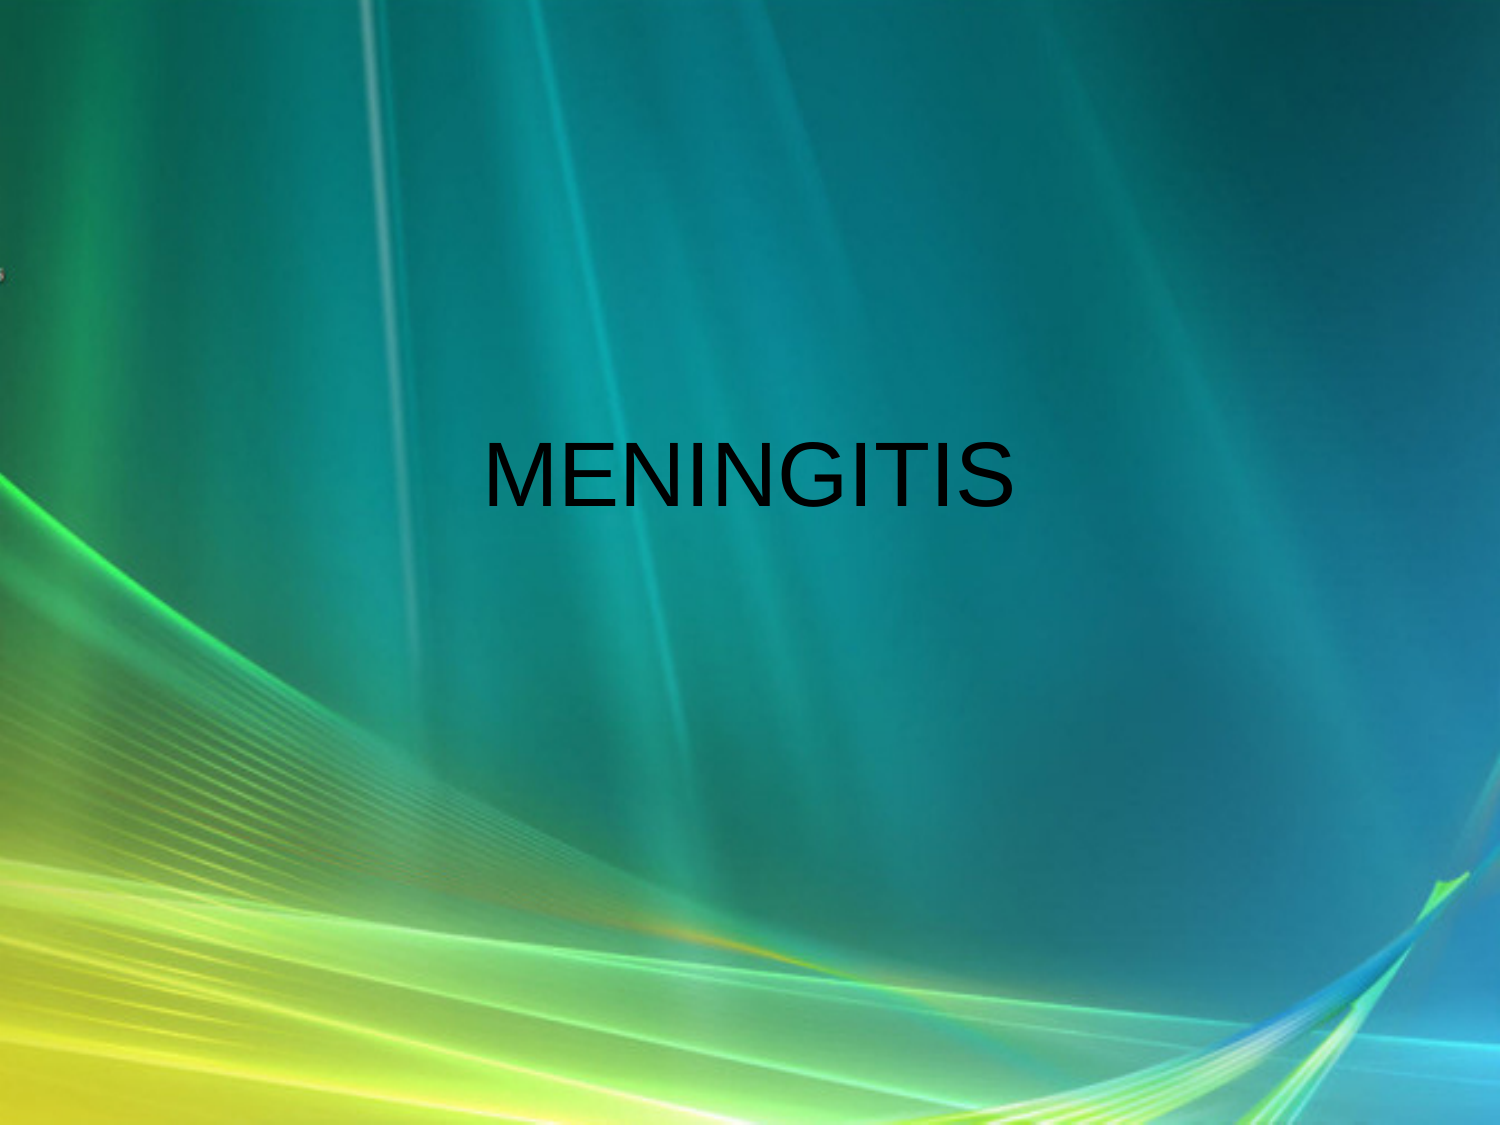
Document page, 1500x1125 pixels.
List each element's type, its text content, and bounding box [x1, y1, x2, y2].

title MENINGITIS [112, 349, 1388, 591]
picture [0, 0, 1500, 1125]
